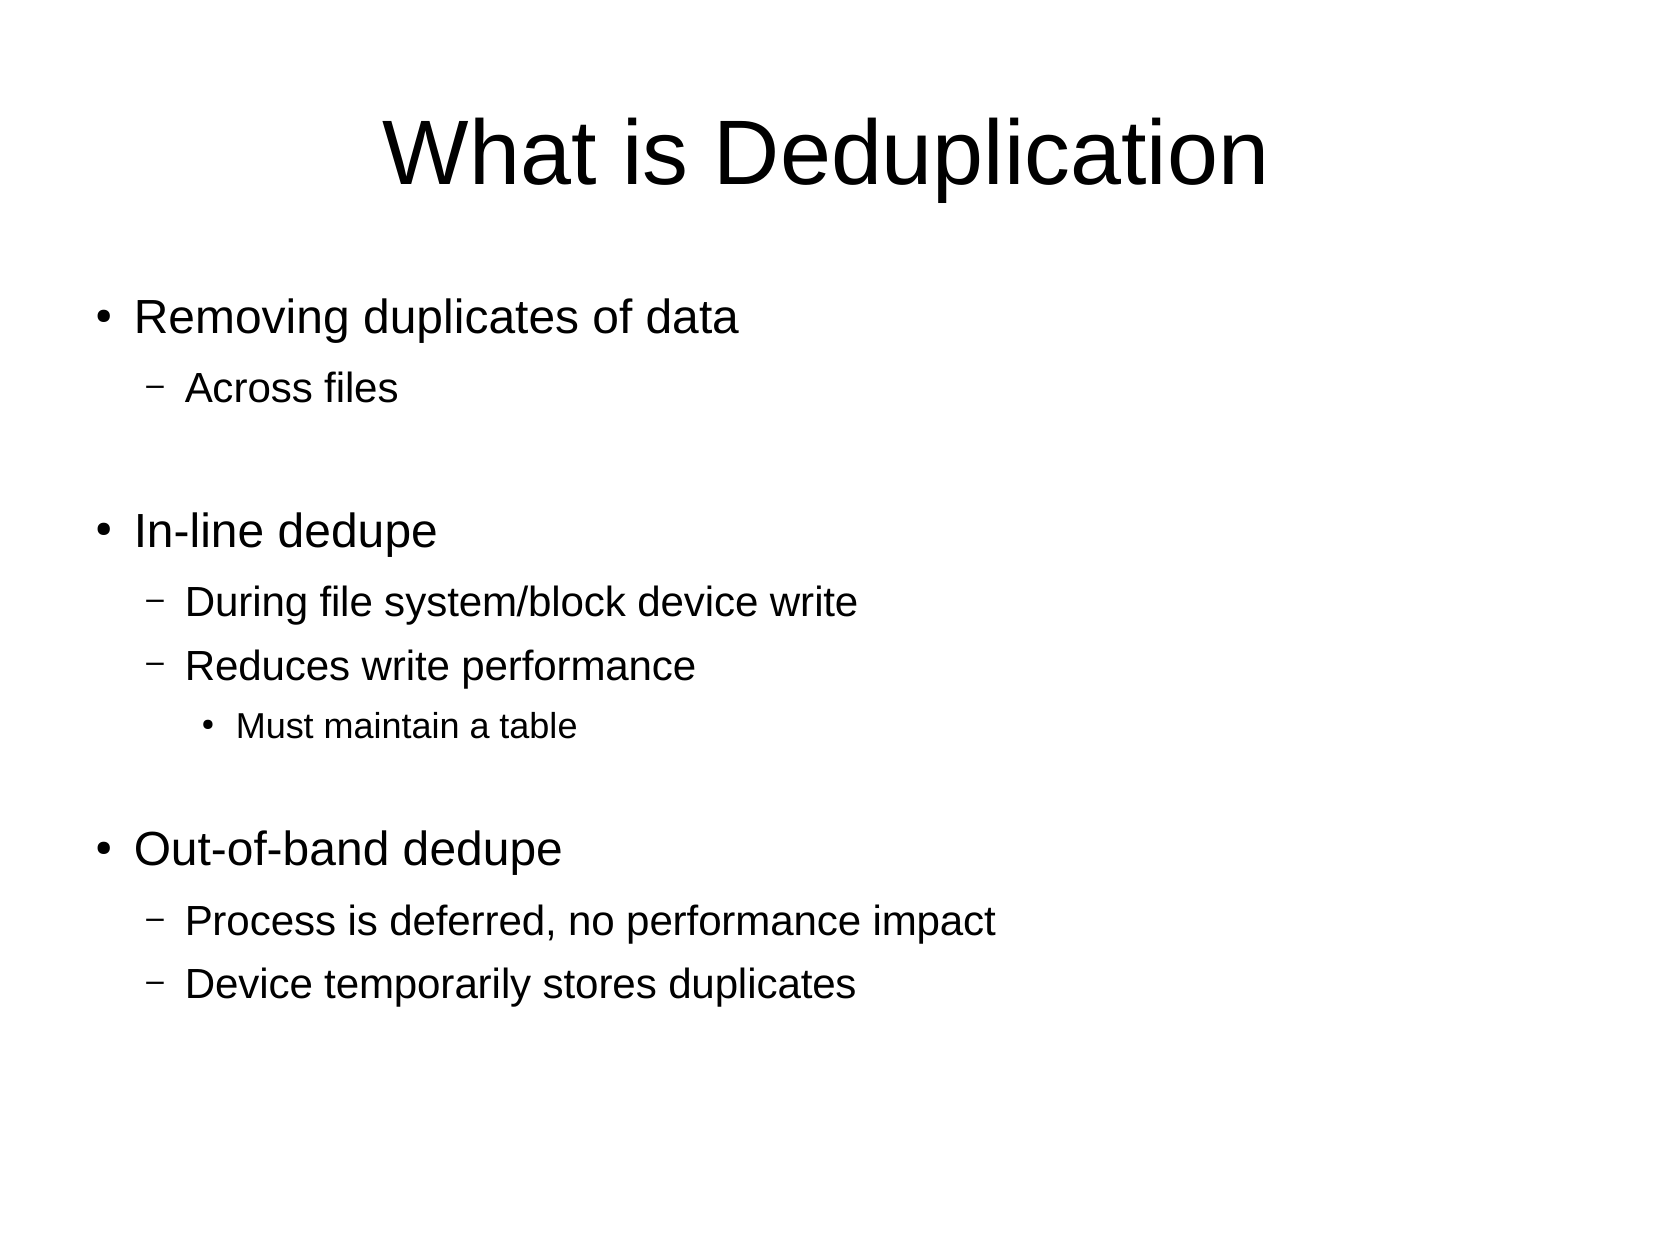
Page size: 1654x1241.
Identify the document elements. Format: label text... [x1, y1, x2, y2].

list Removing duplicates of data Across files In-line dedupe During file system/block device write Reduces write performance Must maintain a table Out-of-band dedupe Process is deferred, no performance impact Device temporarily stores duplicates [82, 290, 1571, 1010]
title What is Deduplication [82, 49, 1571, 257]
